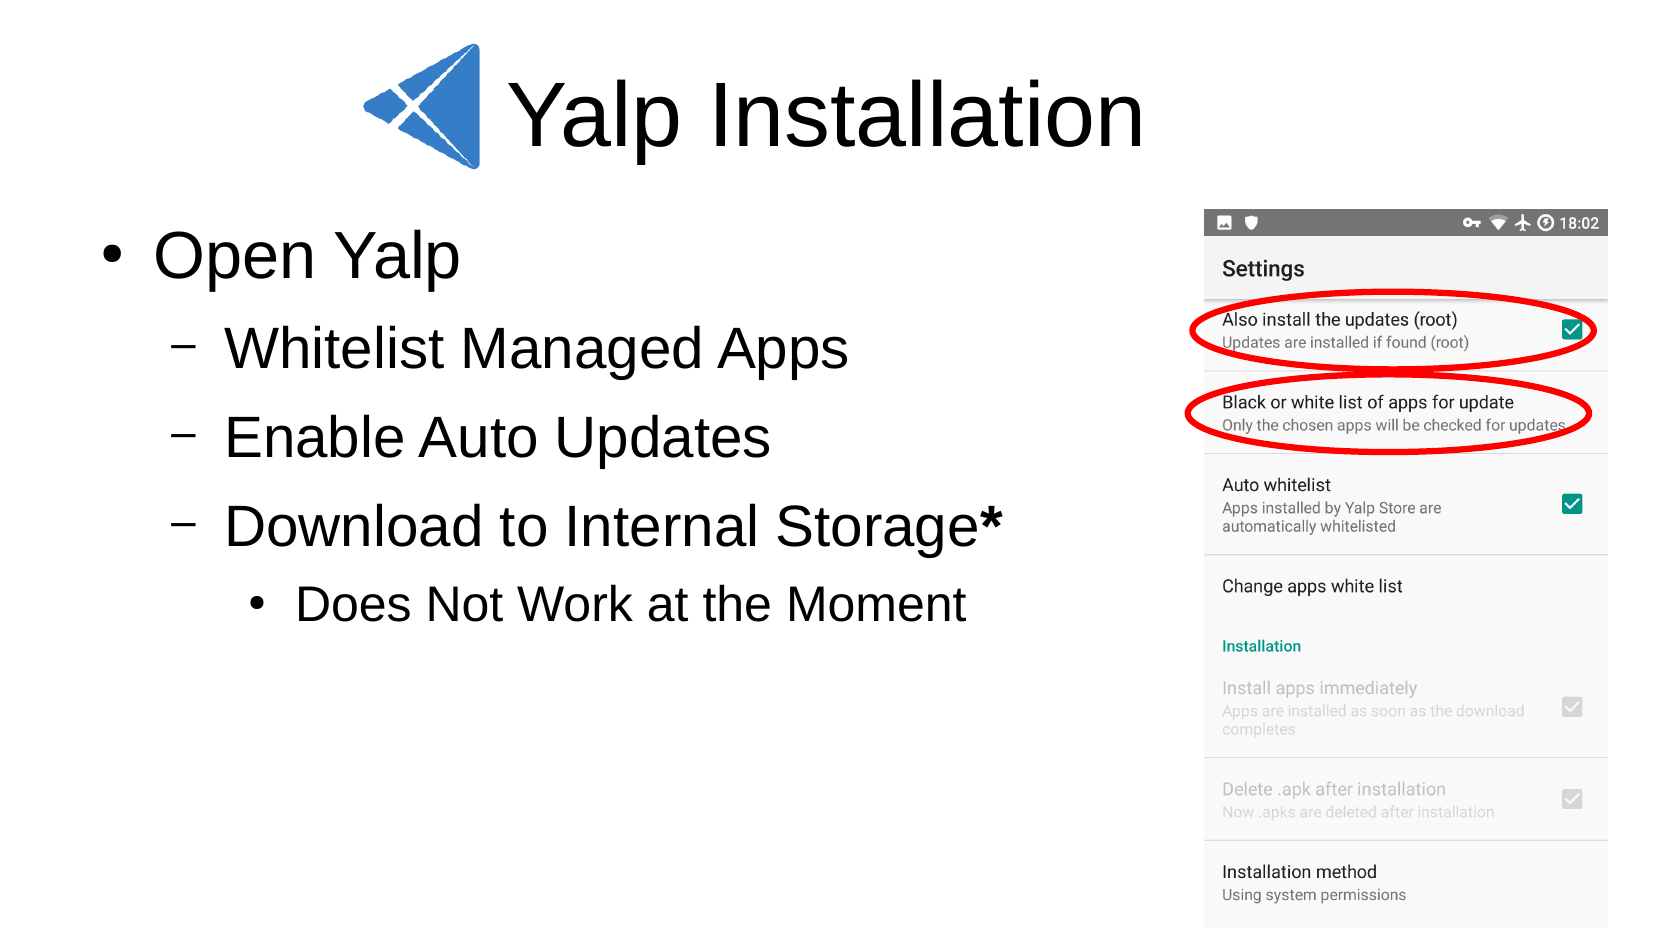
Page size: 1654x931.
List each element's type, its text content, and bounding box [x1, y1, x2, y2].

picture [1204, 348, 1337, 394]
picture [1204, 209, 1608, 928]
picture [358, 39, 481, 172]
list Open Yalp Whitelist Managed Apps Enable Auto Updates Download to Internal Storage* Does Not Work at the Moment [82, 217, 1571, 931]
picture [1204, 295, 1590, 366]
title Yalp Installation [82, 37, 1571, 193]
picture [1204, 378, 1585, 448]
